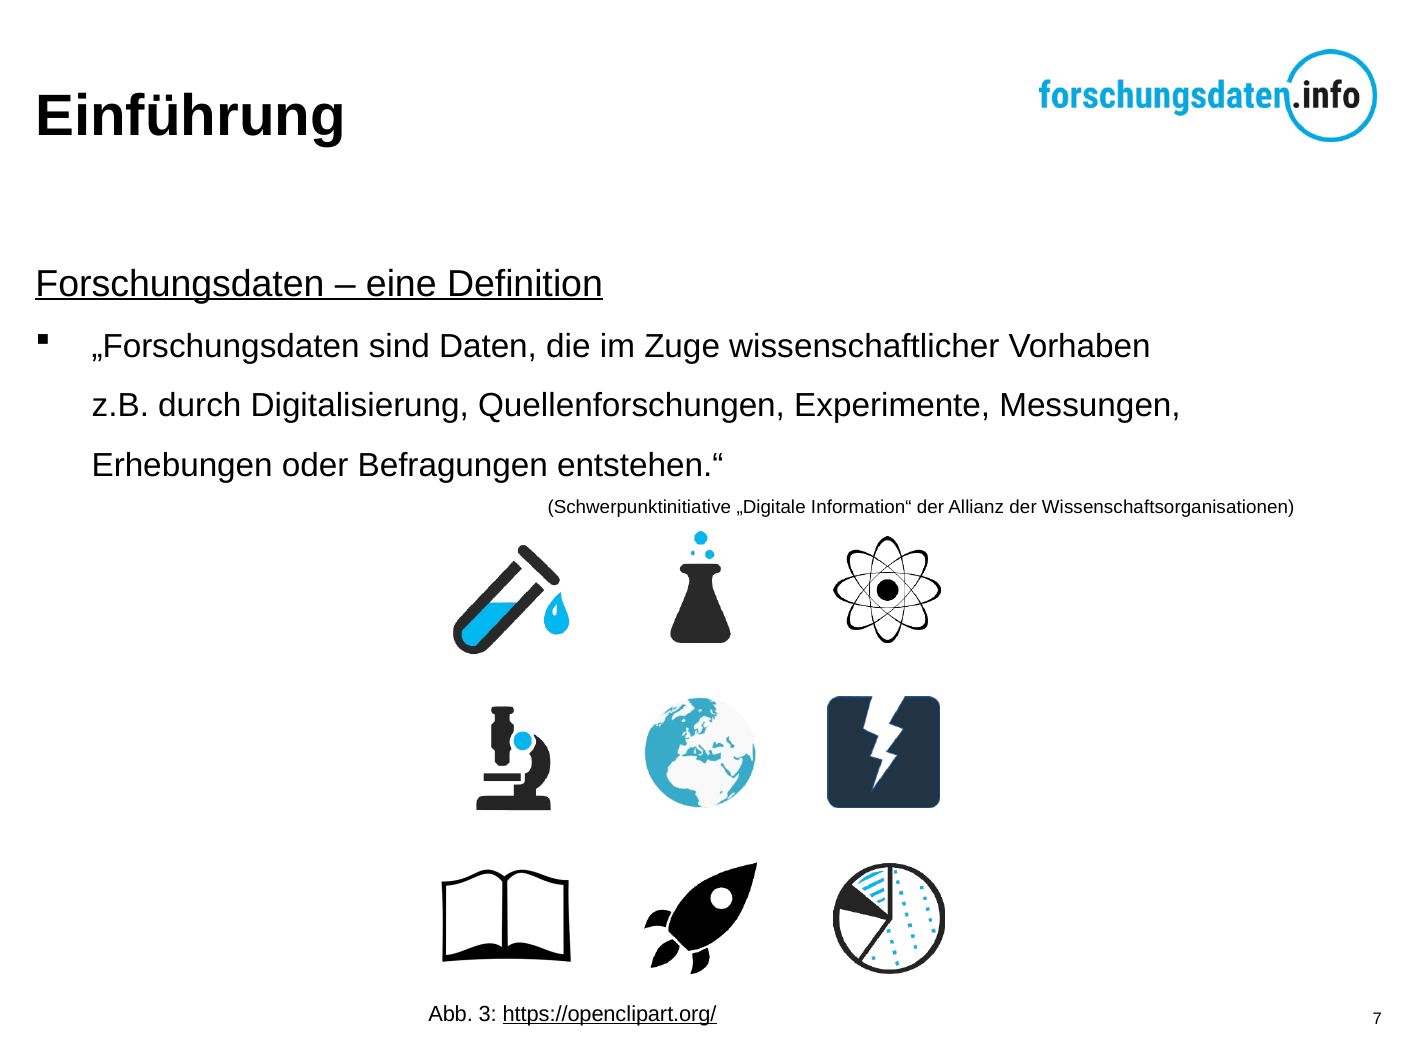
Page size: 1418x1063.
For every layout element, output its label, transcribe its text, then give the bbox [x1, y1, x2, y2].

picture [833, 536, 941, 643]
text_box Abb. 3: https://openclipart.org/ [413, 992, 1347, 1034]
slide_number <Nummer> [1347, 1003, 1382, 1028]
picture [644, 862, 757, 974]
picture [1039, 49, 1372, 142]
picture [1339, 49, 1377, 85]
list Forschungsdaten – eine Definition „Forschungsdaten sind Daten, die im Zuge wissenschaftlicher Vorhaben z.B. durch Digitalisierung, Quellenforschungen, Experimente, Messungen, Erhebungen oder Befragungen entstehen.“ (Schwerpunktinitiative „Digitale Information“ der Allianz der Wissenschaftsorganisationen) [35, 236, 1300, 644]
picture [457, 702, 569, 814]
picture [644, 696, 756, 808]
title Einführung [35, 76, 1022, 236]
picture [451, 543, 570, 655]
picture [833, 862, 945, 974]
picture [644, 531, 756, 643]
picture [827, 696, 940, 808]
picture [439, 862, 579, 974]
picture [1342, 107, 1377, 142]
